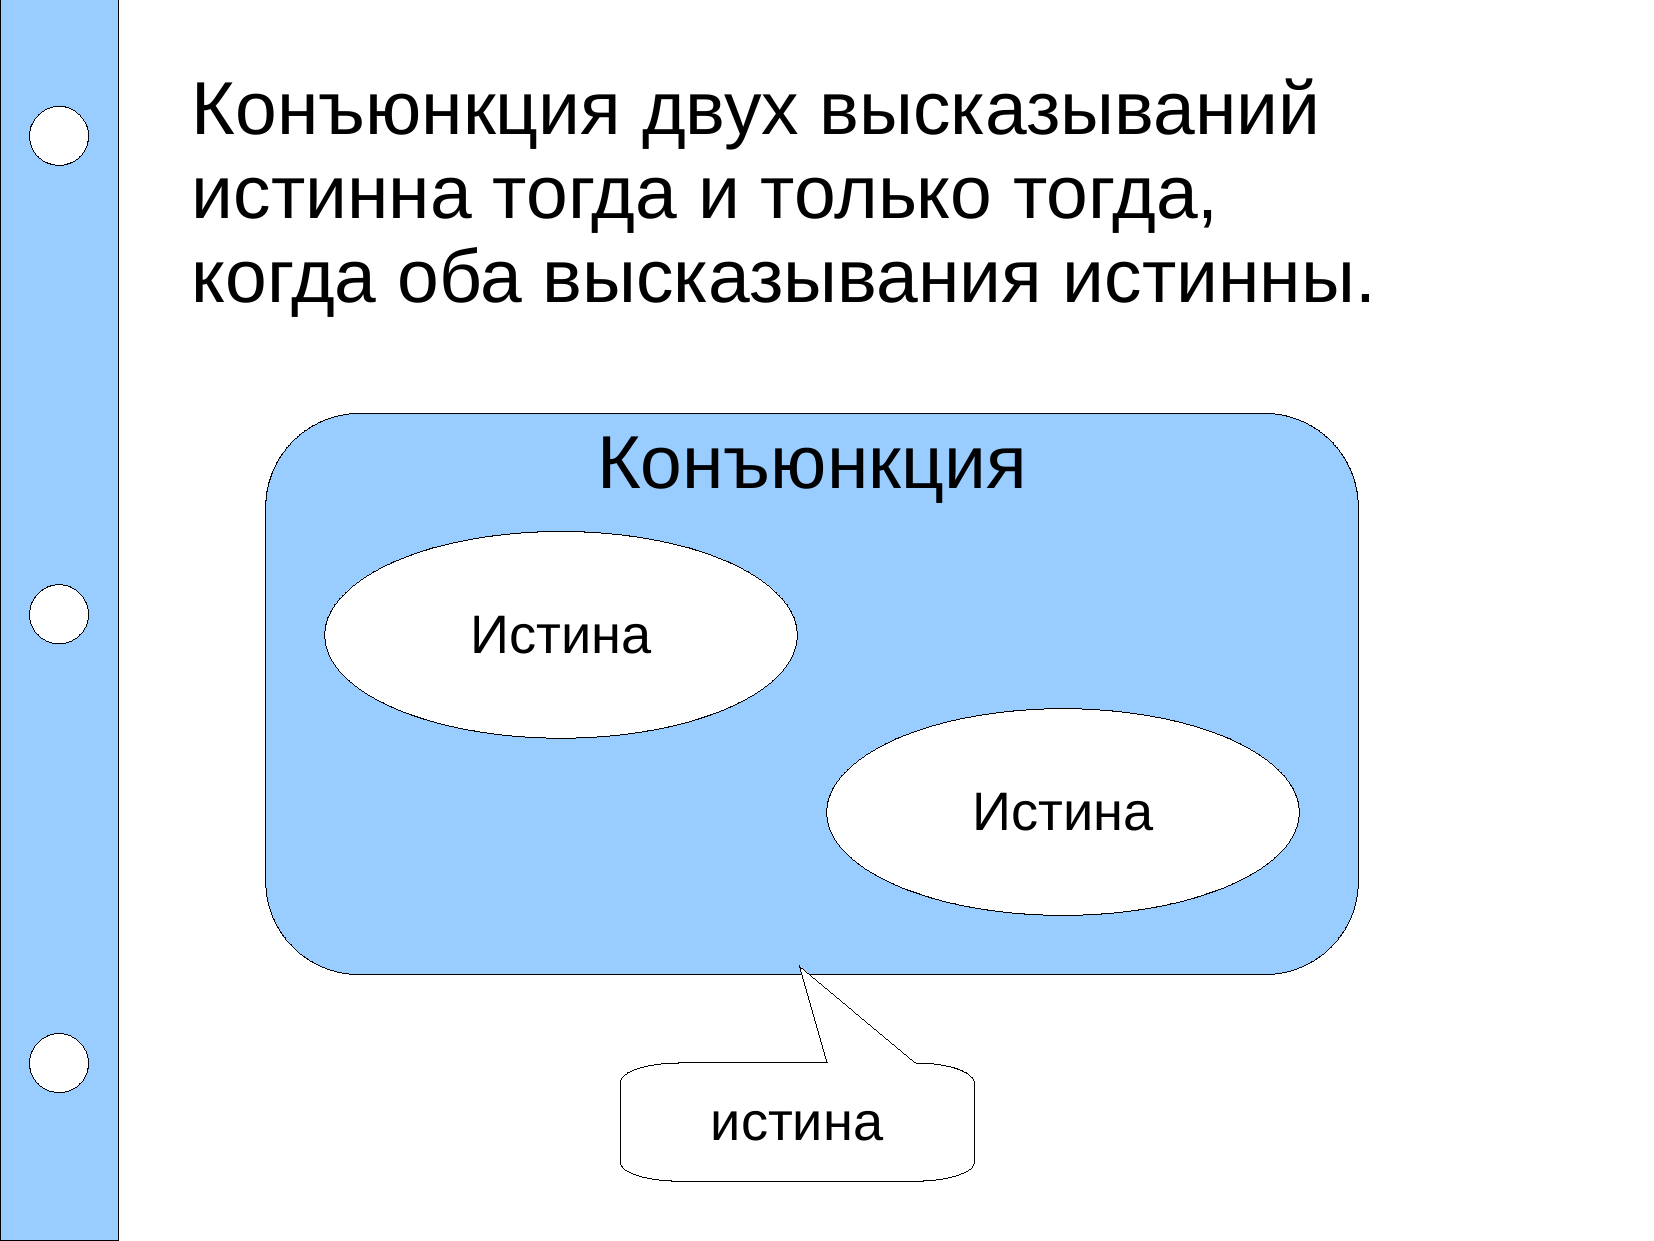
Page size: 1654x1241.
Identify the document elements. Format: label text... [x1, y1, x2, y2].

text_box Истина [324, 531, 798, 739]
text_box Истина [826, 708, 1300, 916]
text_box Конъюнкция [265, 413, 1359, 975]
text_box Конъюнкция двух высказываний истинна тогда и только тогда, когда оба высказывания истинны. [177, 59, 1654, 326]
text_box [0, 0, 119, 1241]
text_box истина [620, 965, 975, 1182]
